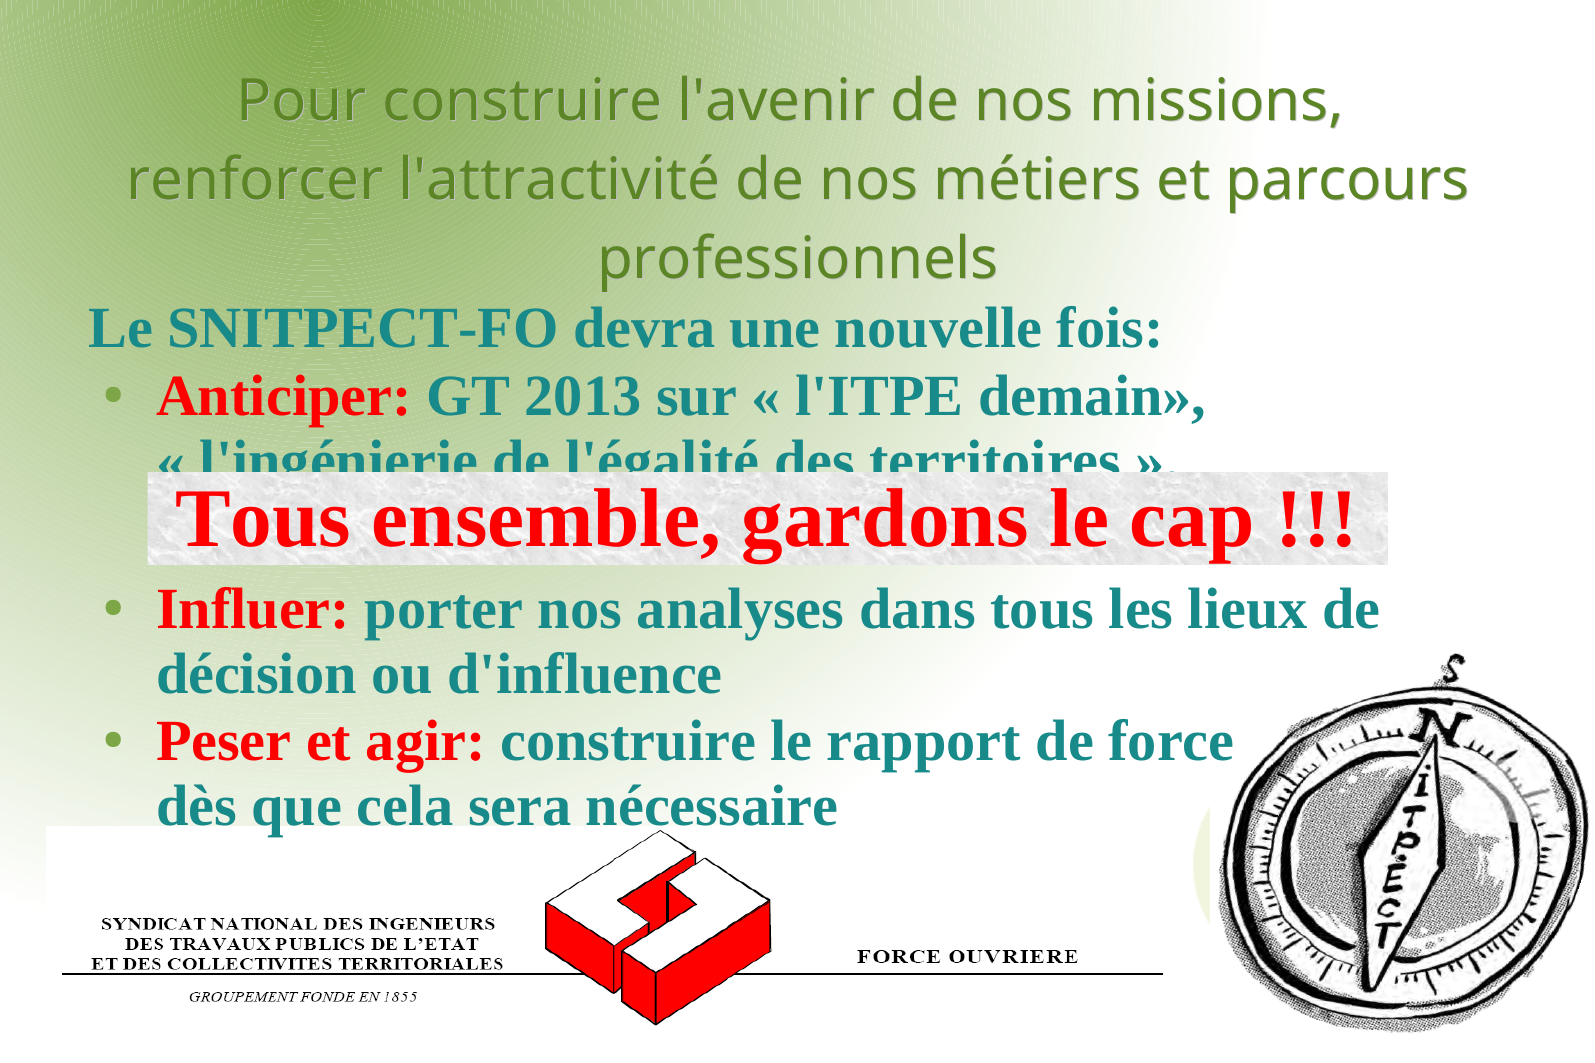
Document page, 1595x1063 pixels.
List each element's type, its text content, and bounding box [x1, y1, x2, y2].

list Peser et agir: construire le rapport de force dès que cela sera nécessaire [85, 708, 1447, 841]
list Influer: porter nos analyses dans tous les lieux de décision ou d'influence [85, 577, 1447, 708]
list Le SNITPECT-FO devra une nouvelle fois: [88, 295, 1451, 384]
title Pour construire l'avenir de nos missions, renforcer l'attractivité de nos métiers et parcours professionnels [117, 71, 1479, 283]
picture [46, 649, 1595, 1038]
list Tous ensemble, gardons le cap !!! [147, 472, 1388, 565]
list Anticiper: GT 2013 sur « l'ITPE demain», « l'ingénierie de l'égalité des territoires », « ENTPE », « l'égalité professionnelle » [85, 363, 1447, 562]
